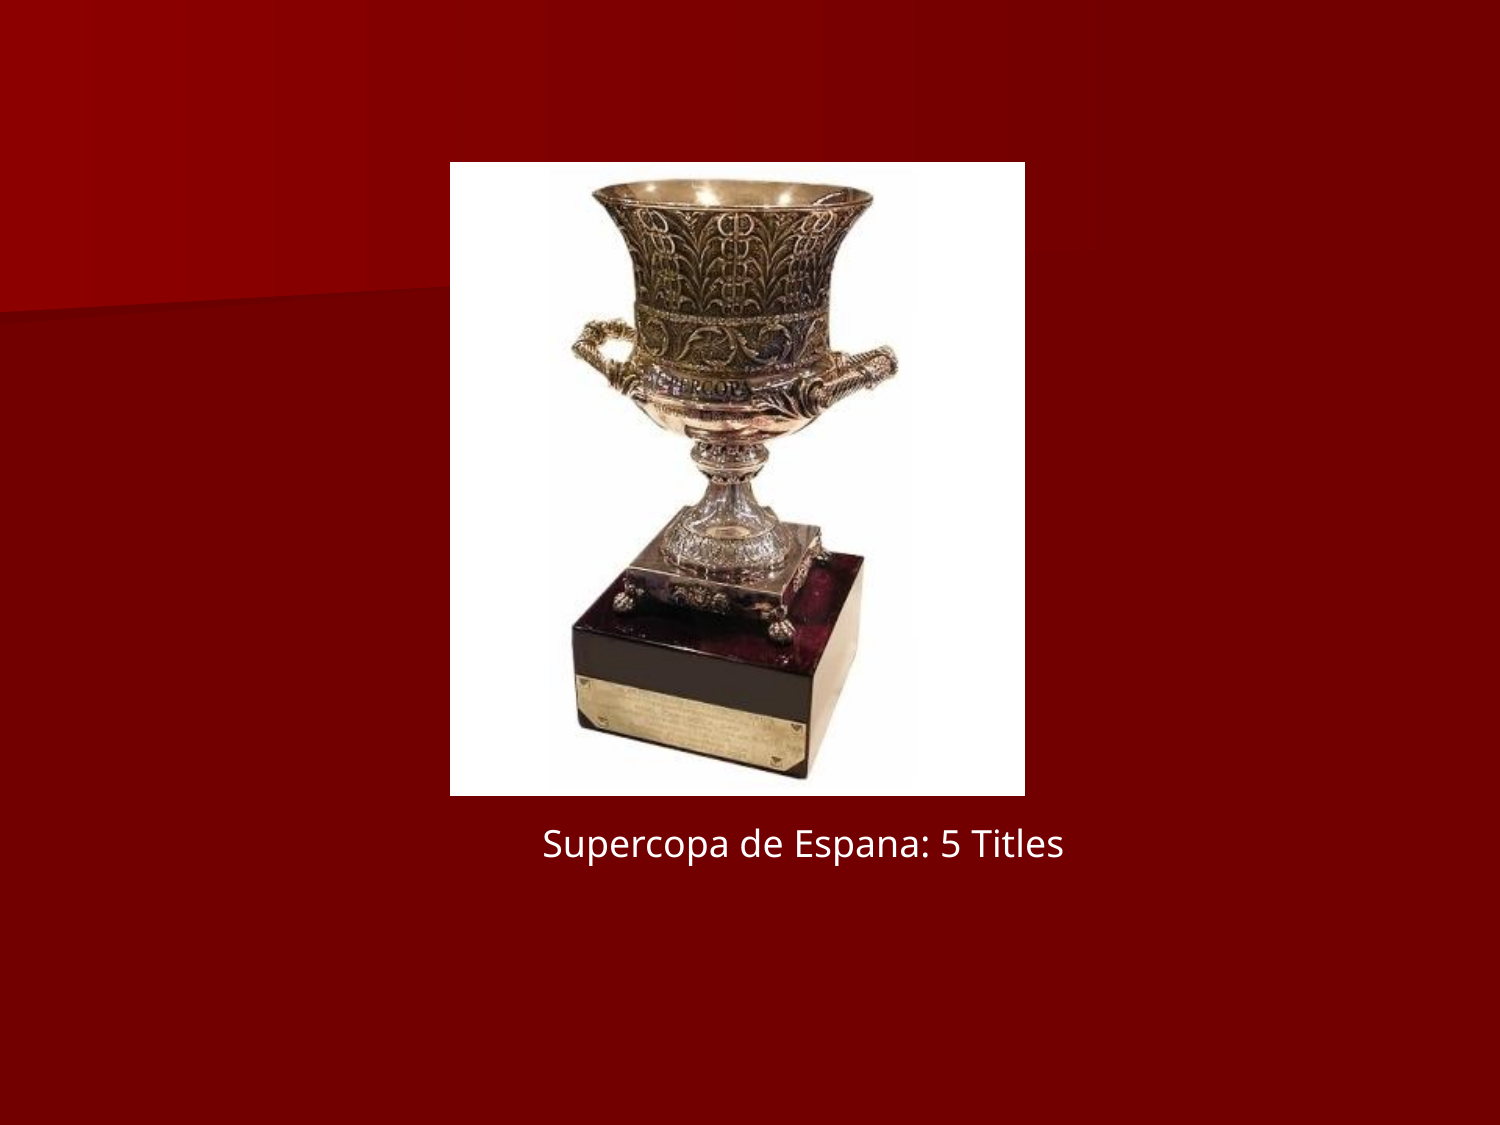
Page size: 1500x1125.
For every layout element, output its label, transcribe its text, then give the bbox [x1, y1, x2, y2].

text_box Supercopa de Espana: 5 Titles [527, 812, 1080, 873]
picture [450, 162, 1025, 796]
